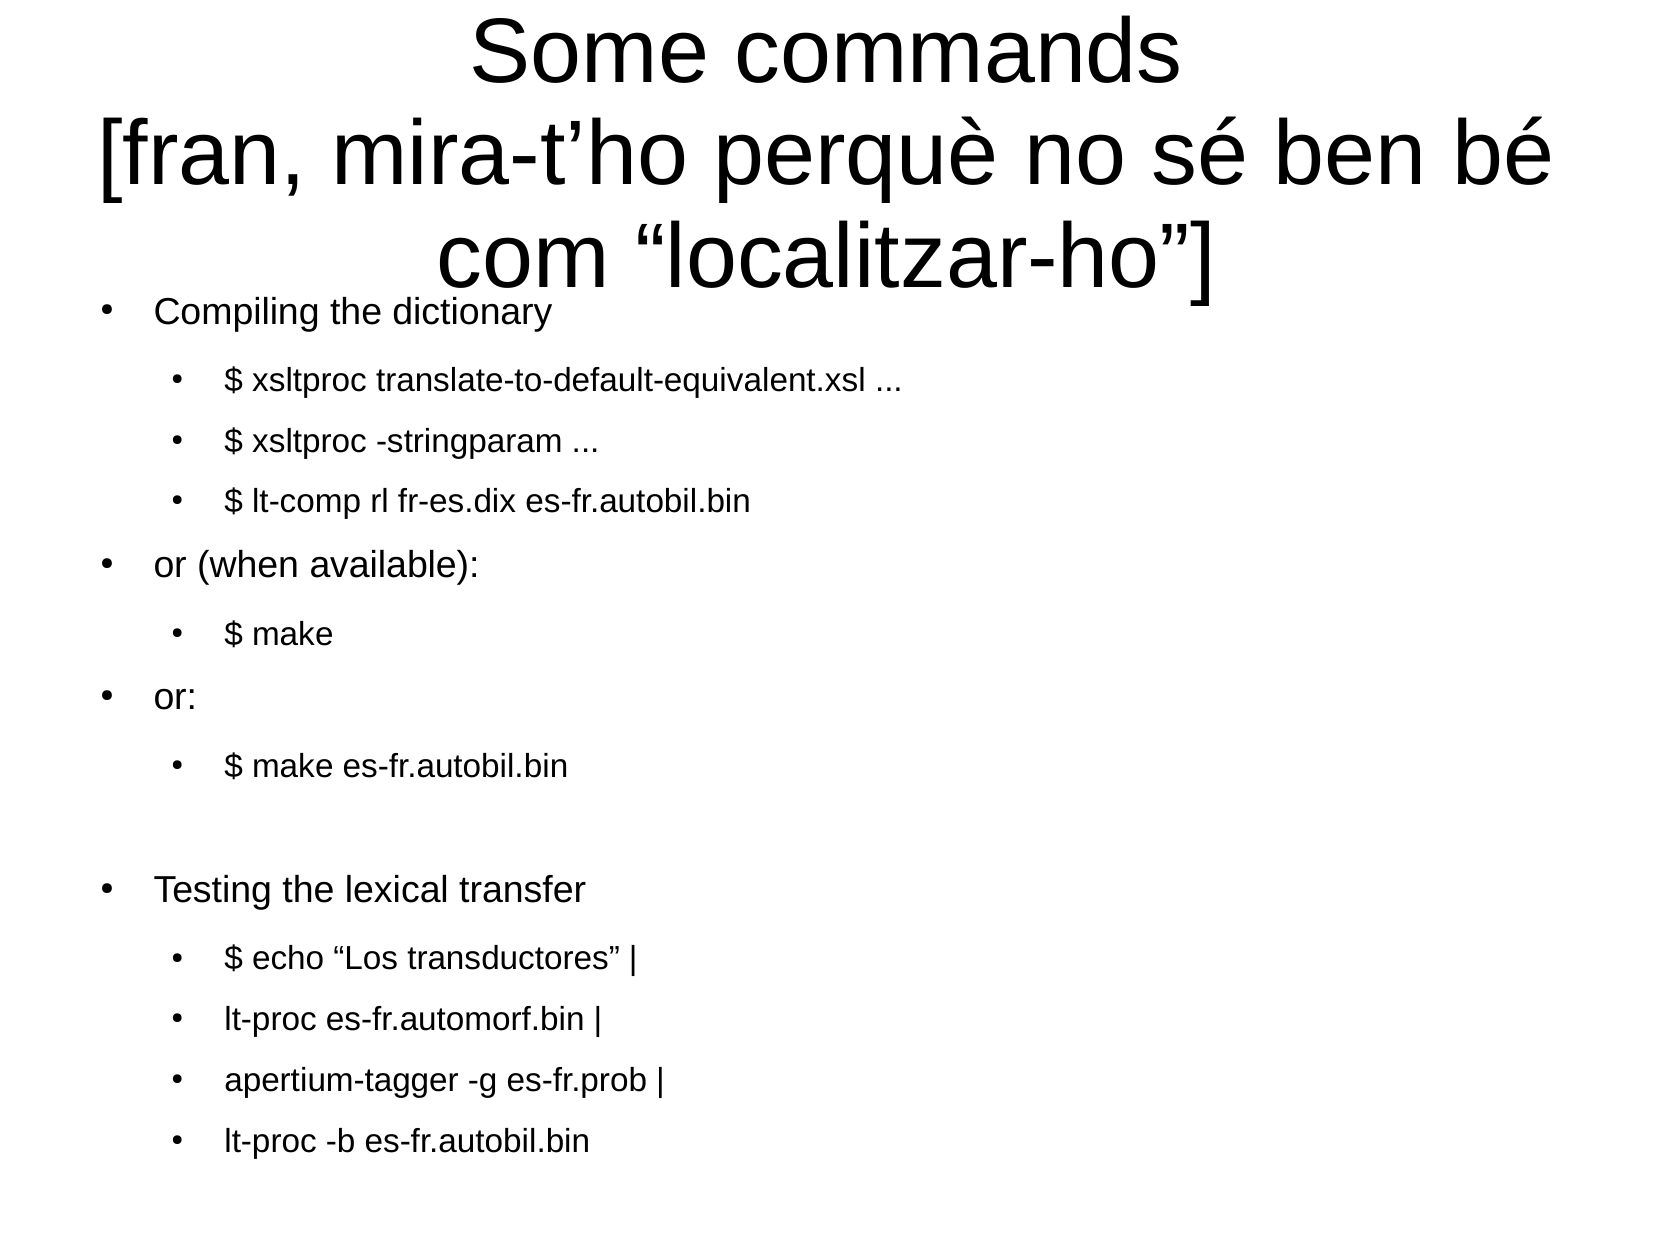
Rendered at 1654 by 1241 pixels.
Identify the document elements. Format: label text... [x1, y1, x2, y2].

list Compiling the dictionary $ xsltproc translate-to-default-equivalent.xsl ... $ xsltproc -stringparam ... $ lt-comp rl fr-es.dix es-fr.autobil.bin or (when available): $ make or: $ make es-fr.autobil.bin Testing the lexical transfer $ echo “Los transductores” | lt-proc es-fr.automorf.bin | apertium-tagger -g es-fr.prob | lt-proc -b es-fr.autobil.bin [82, 290, 1571, 1160]
title Some commands [fran, mira-t’ho perquè no sé ben bé com “localitzar-ho”] [82, 0, 1571, 290]
